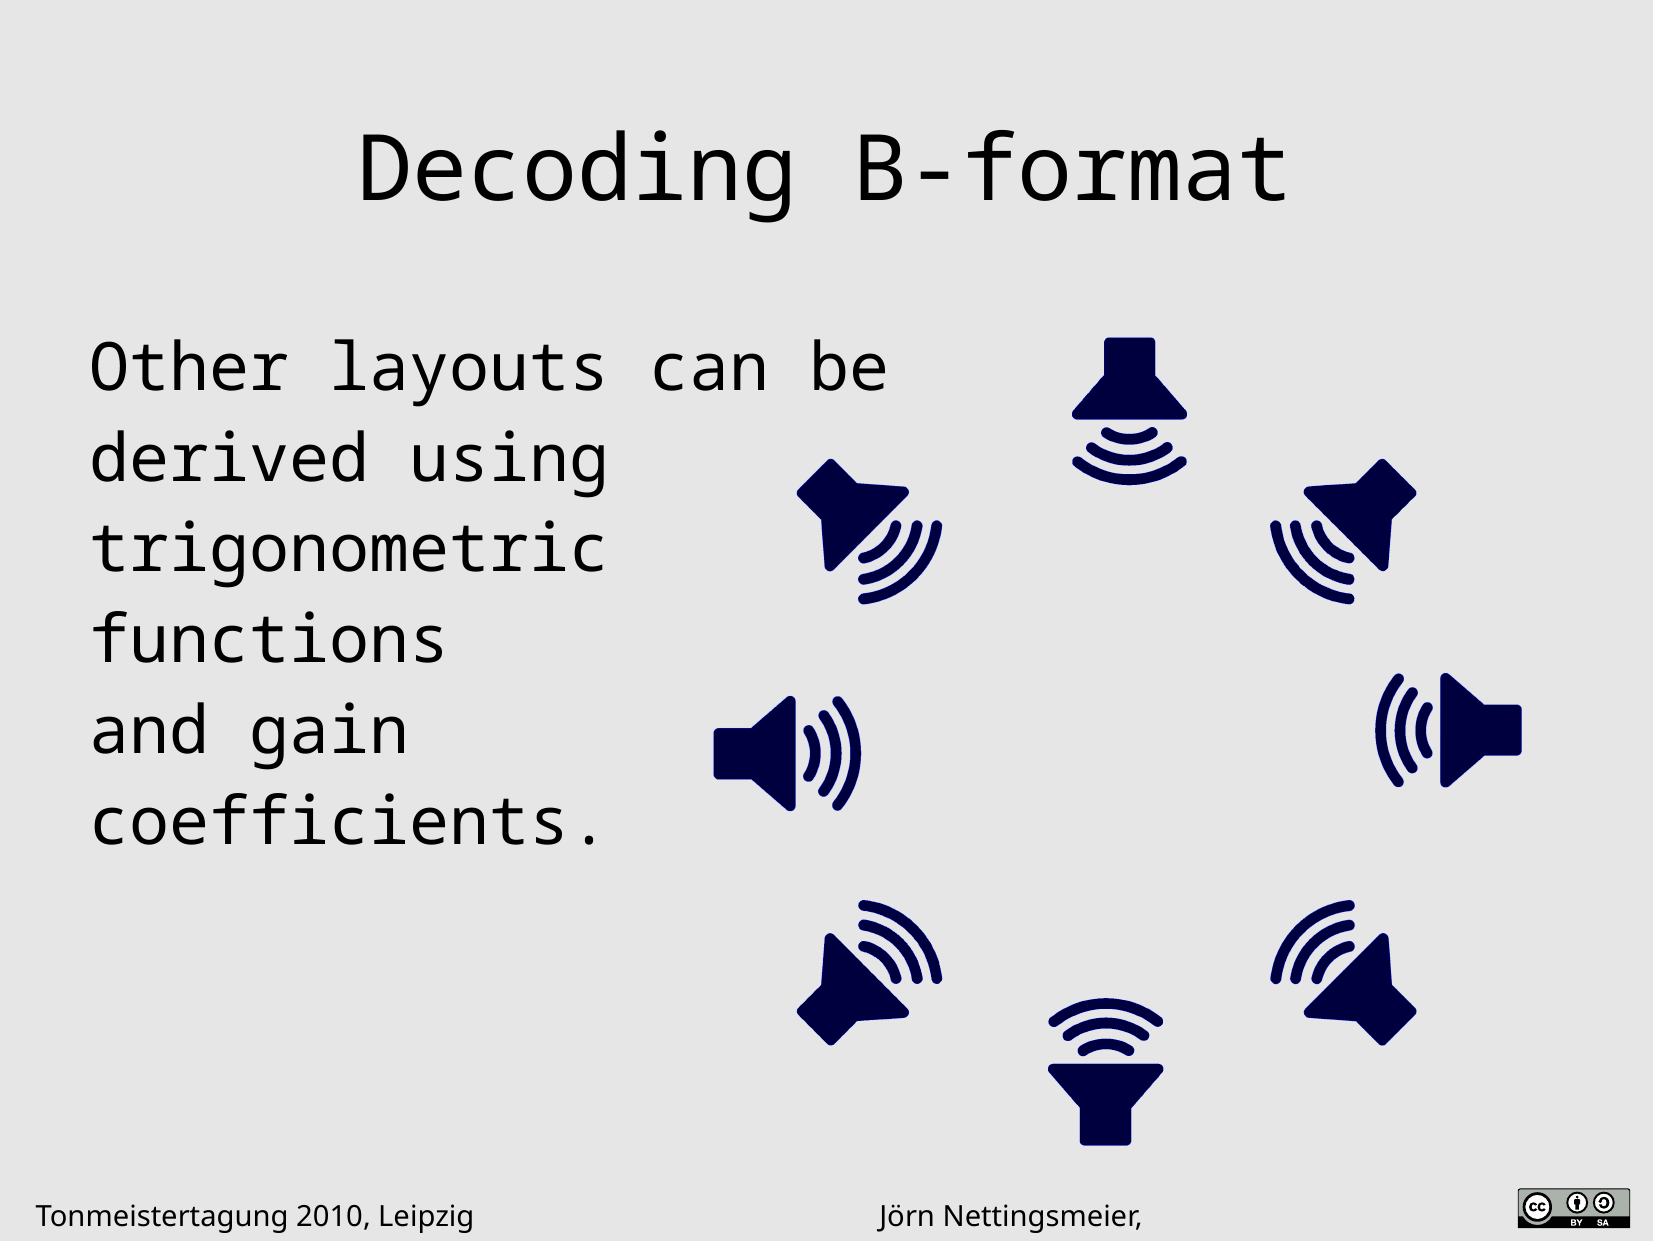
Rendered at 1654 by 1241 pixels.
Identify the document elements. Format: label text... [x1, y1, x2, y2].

title Decoding B-format [37, 37, 1613, 292]
text_box Other layouts can be derived using trigonometric functions and gain coefficients. [75, 311, 1576, 794]
picture [1370, 649, 1529, 808]
picture [1051, 330, 1211, 490]
picture [750, 414, 975, 640]
picture [750, 864, 975, 1090]
picture [706, 675, 866, 835]
picture [1237, 414, 1463, 640]
picture [1237, 864, 1463, 1090]
picture [1024, 993, 1184, 1153]
